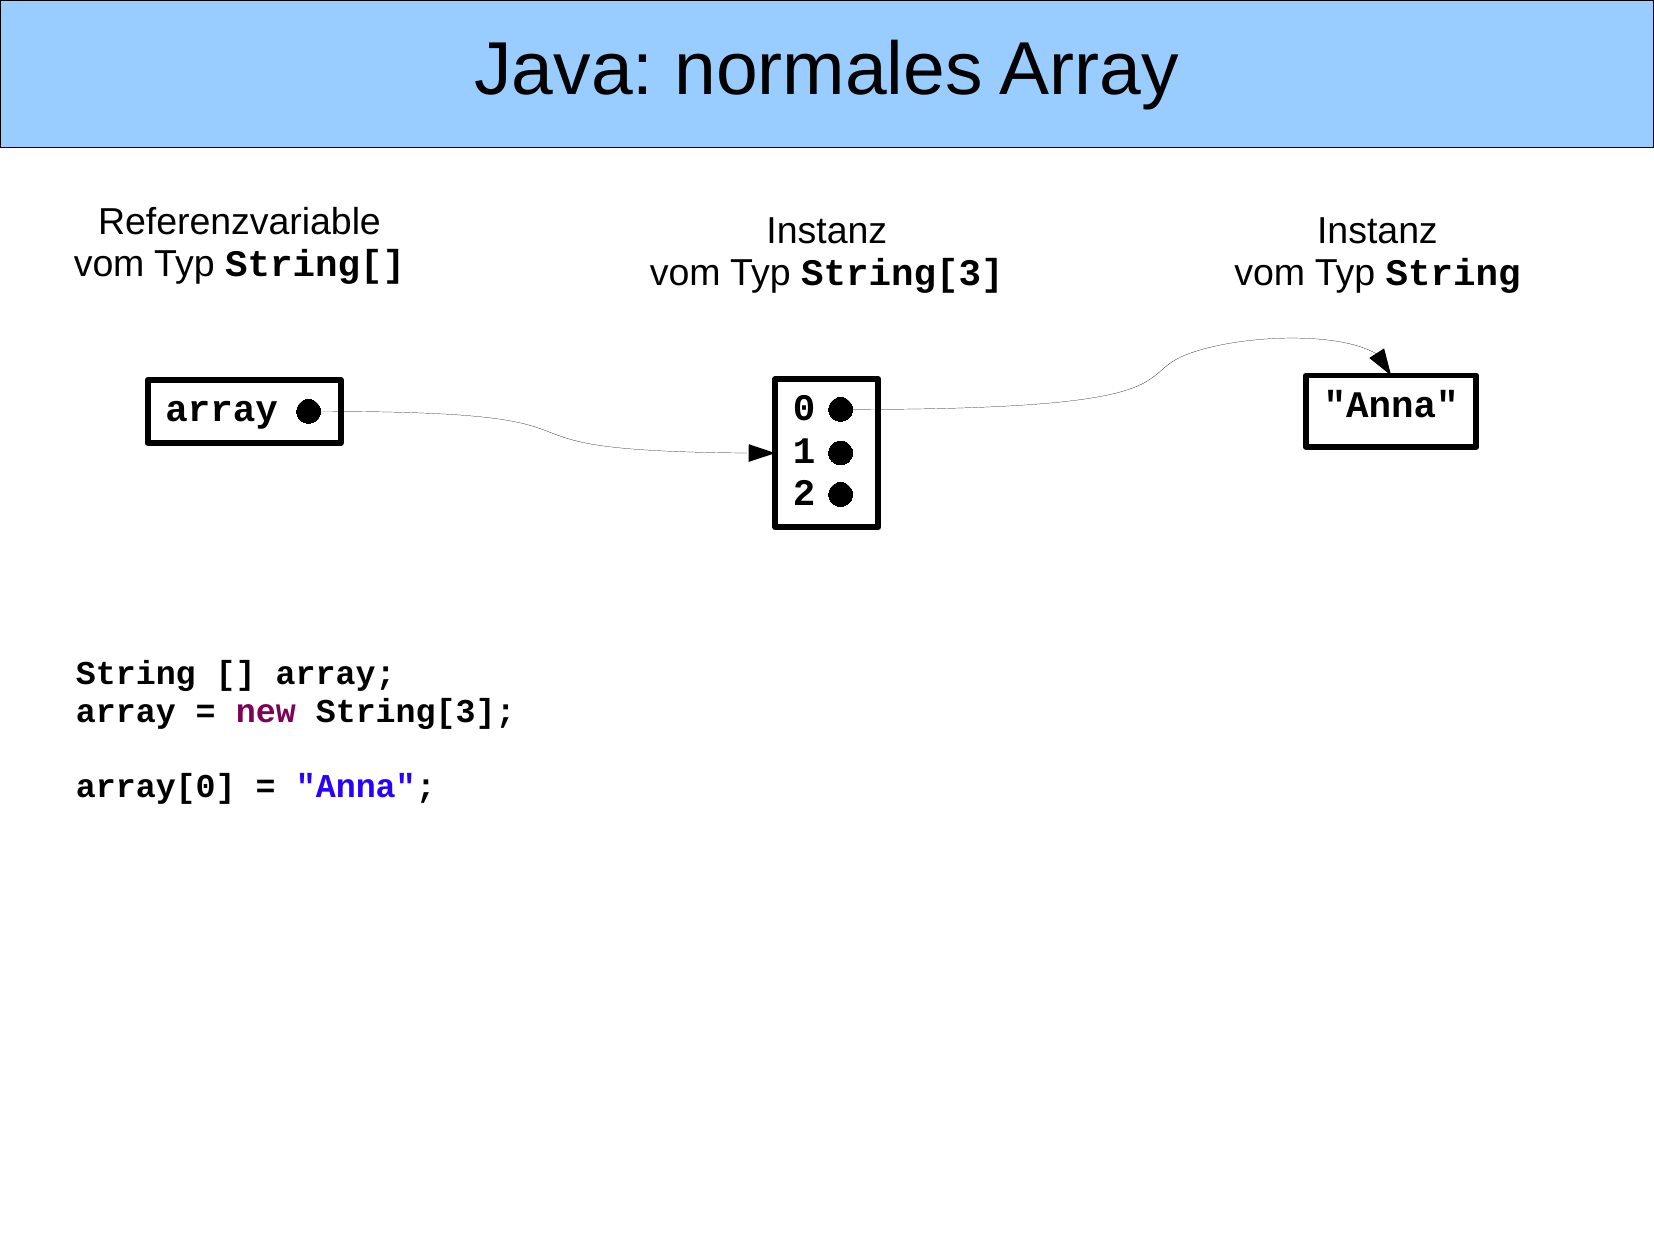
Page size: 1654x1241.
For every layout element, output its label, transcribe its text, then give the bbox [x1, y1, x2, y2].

text_box [828, 482, 853, 507]
text_box Instanz vom Typ String [1219, 202, 1536, 305]
text_box array [147, 379, 341, 443]
text_box 0 1 2 [775, 379, 879, 528]
text_box [828, 397, 853, 422]
text_box [0, 0, 1654, 148]
text_box Referenzvariable vom Typ String[] [59, 193, 420, 296]
text_box [296, 399, 321, 424]
text_box [828, 441, 853, 465]
text_box String [] array; array = new String[3]; array[0] = "Anna"; [61, 649, 531, 852]
text_box "Anna" [1305, 375, 1477, 447]
text_box Instanz vom Typ String[3] [635, 202, 1019, 305]
text_box Java: normales Array [459, 19, 1194, 119]
